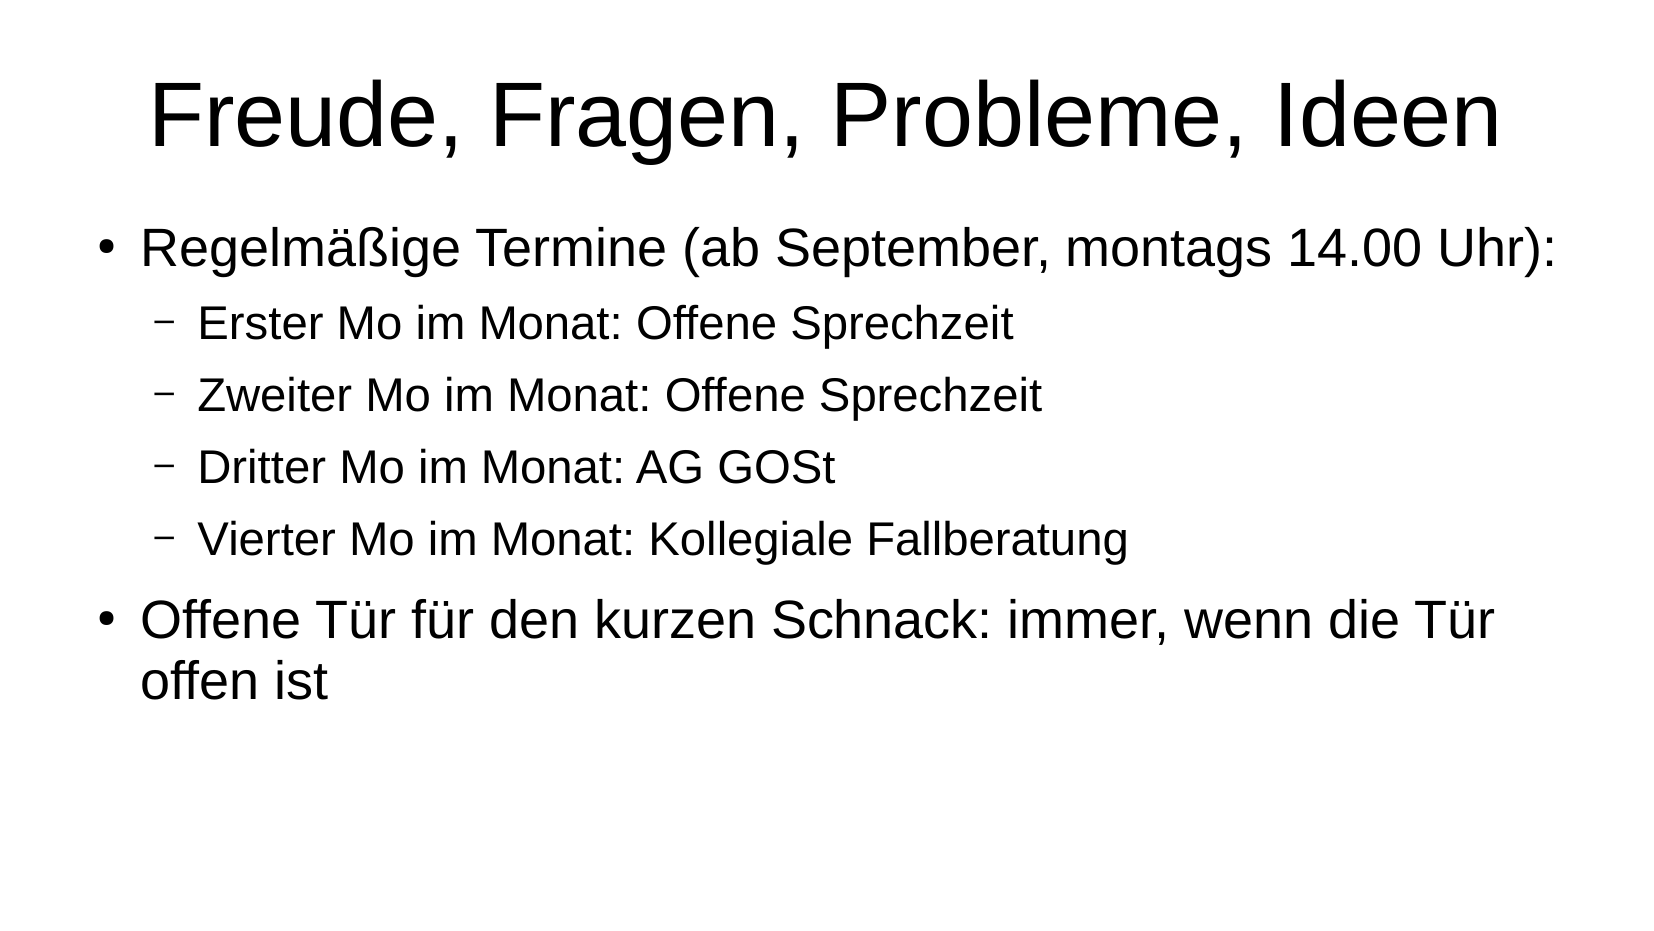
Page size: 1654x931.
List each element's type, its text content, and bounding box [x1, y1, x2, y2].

list Regelmäßige Termine (ab September, montags 14.00 Uhr): Erster Mo im Monat: Offene Sprechzeit Zweiter Mo im Monat: Offene Sprechzeit Dritter Mo im Monat: AG GOSt Vierter Mo im Monat: Kollegiale Fallberatung Offene Tür für den kurzen Schnack: immer, wenn die Tür offen ist [82, 217, 1571, 758]
title Freude, Fragen, Probleme, Ideen [82, 37, 1571, 193]
